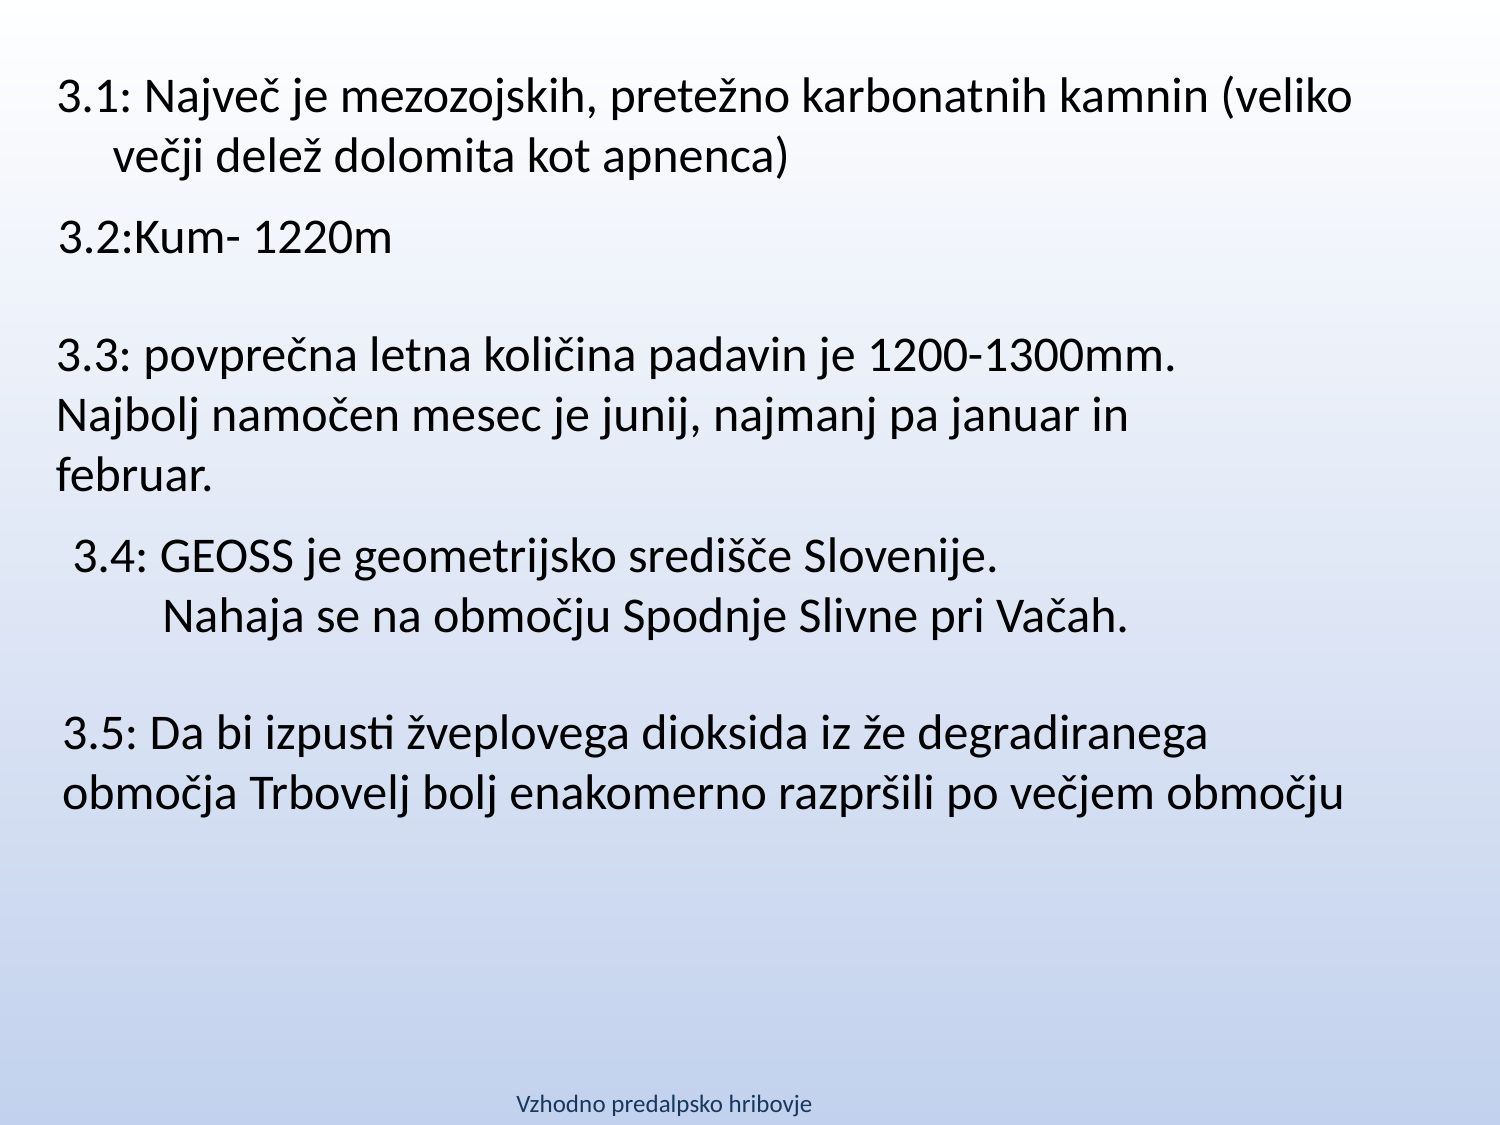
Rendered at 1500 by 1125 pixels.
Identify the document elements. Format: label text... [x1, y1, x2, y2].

list 3.1: Največ je mezozojskih, pretežno karbonatnih kamnin (veliko večji delež dolomita kot apnenca) [41, 54, 1392, 197]
text_box 3.3: povprečna letna količina padavin je 1200-1300mm. Najbolj namočen mesec je junij, najmanj pa januar in februar. [41, 314, 1258, 510]
text_box 3.4: GEOSS je geometrijsko središče Slovenije. Nahaja se na območju Spodnje Slivne pri Vačah. [57, 515, 1145, 651]
text_box 3.5: Da bi izpusti žveplovega dioksida iz že degradiranega območja Trbovelj bolj enakomerno razpršili po večjem območju [47, 692, 1361, 828]
text_box Vzhodno predalpsko hribovje [501, 1079, 904, 1125]
text_box 3.2:Kum- 1220m [42, 196, 409, 272]
